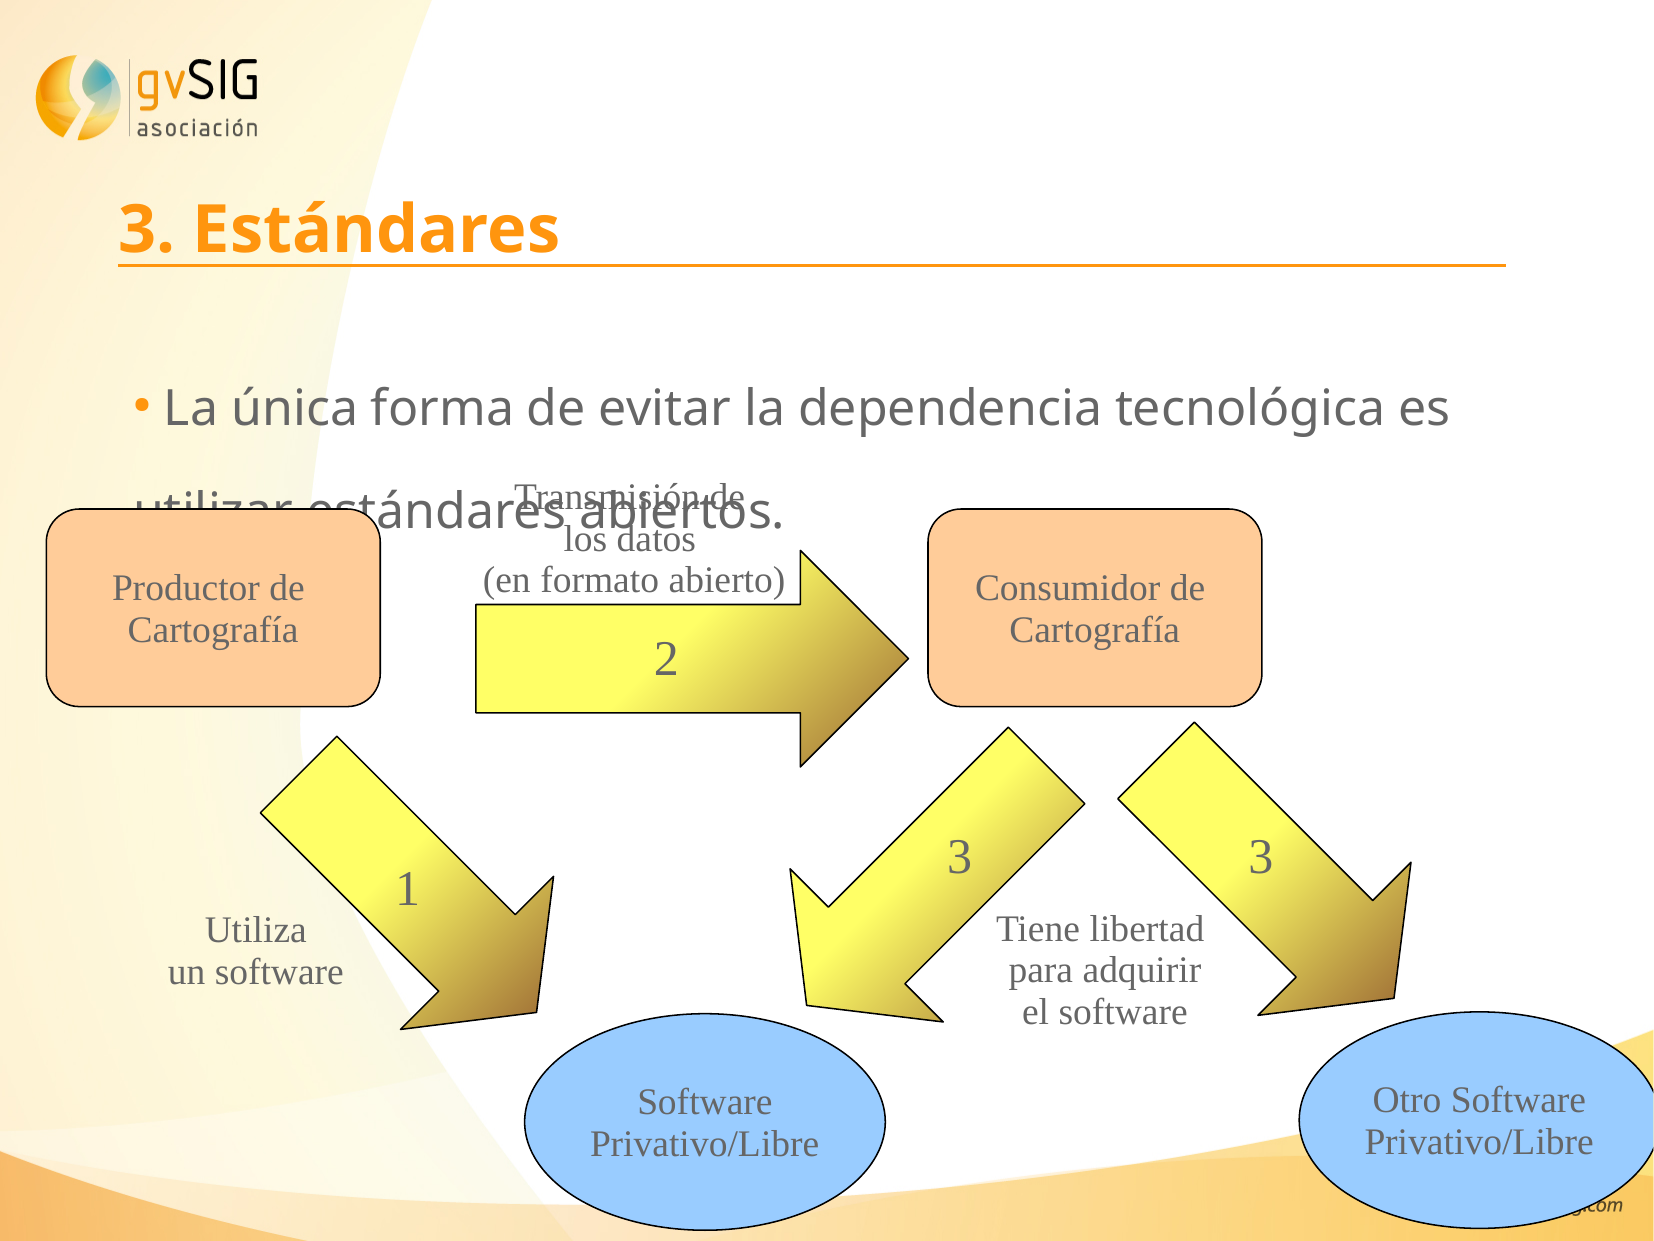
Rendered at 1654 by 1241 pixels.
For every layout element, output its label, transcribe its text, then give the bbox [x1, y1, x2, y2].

text_box 3 [932, 818, 988, 885]
text_box Utiliza un software [125, 899, 387, 1026]
text_box [790, 727, 1085, 1022]
picture [0, 0, 1654, 1241]
text_box Otro Software Privativo/Libre [1299, 1011, 1654, 1229]
text_box [260, 736, 554, 1030]
text_box La única forma de evitar la dependencia tecnológica es utilizar estándares abiertos. [118, 330, 1477, 548]
title 3. Estándares [118, 177, 1607, 276]
text_box 3 [1233, 818, 1289, 885]
text_box Software Privativo/Libre [524, 1013, 886, 1231]
text_box Consumidor de Cartografía [927, 508, 1262, 707]
text_box [1117, 722, 1412, 1016]
text_box Productor de Cartografía [46, 508, 381, 707]
text_box Tiene libertad para adquirir el software [963, 897, 1247, 1074]
text_box 1 [380, 849, 436, 916]
text_box Transmisión de los datos (en formato abierto) [449, 465, 820, 691]
text_box 2 [475, 550, 909, 767]
